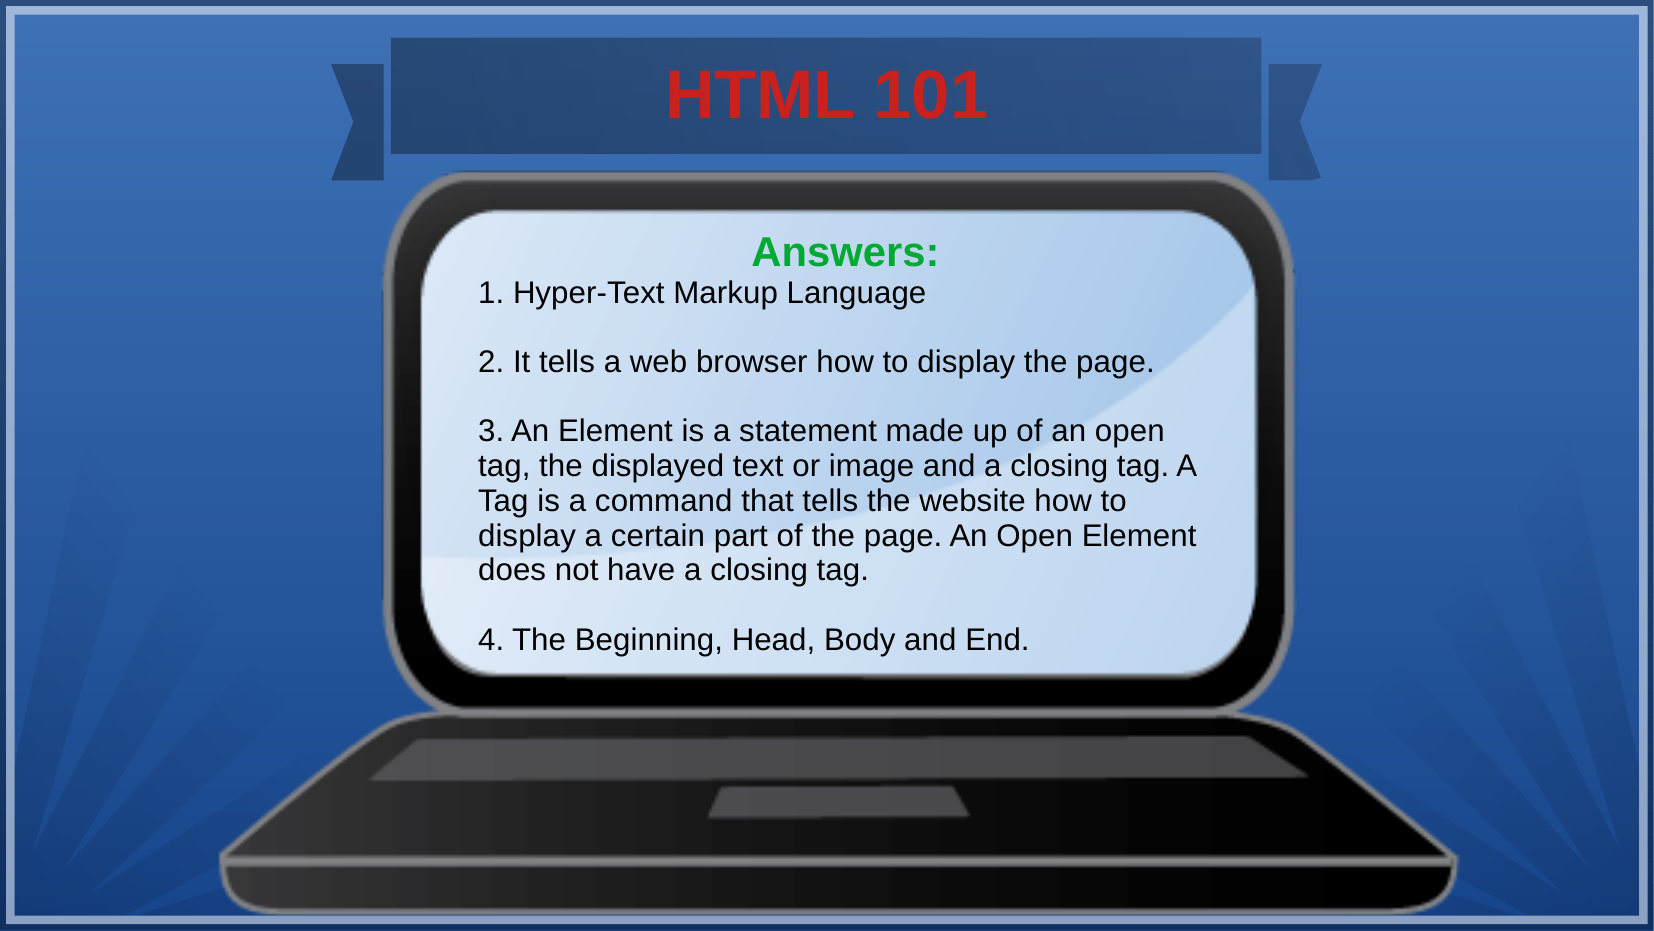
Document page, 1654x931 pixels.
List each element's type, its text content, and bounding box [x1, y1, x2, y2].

subtitle Answers: 1. Hyper-Text Markup Language 2. It tells a web browser how to display the page. 3. An Element is a statement made up of an open tag, the displayed text or image and a closing tag. A Tag is a command that tells the website how to display a certain part of the page. An Open Element does not have a closing tag. 4. The Beginning, Head, Body and End. [478, 228, 1213, 657]
picture [164, 119, 1514, 931]
title HTML 101 [389, 35, 1264, 154]
